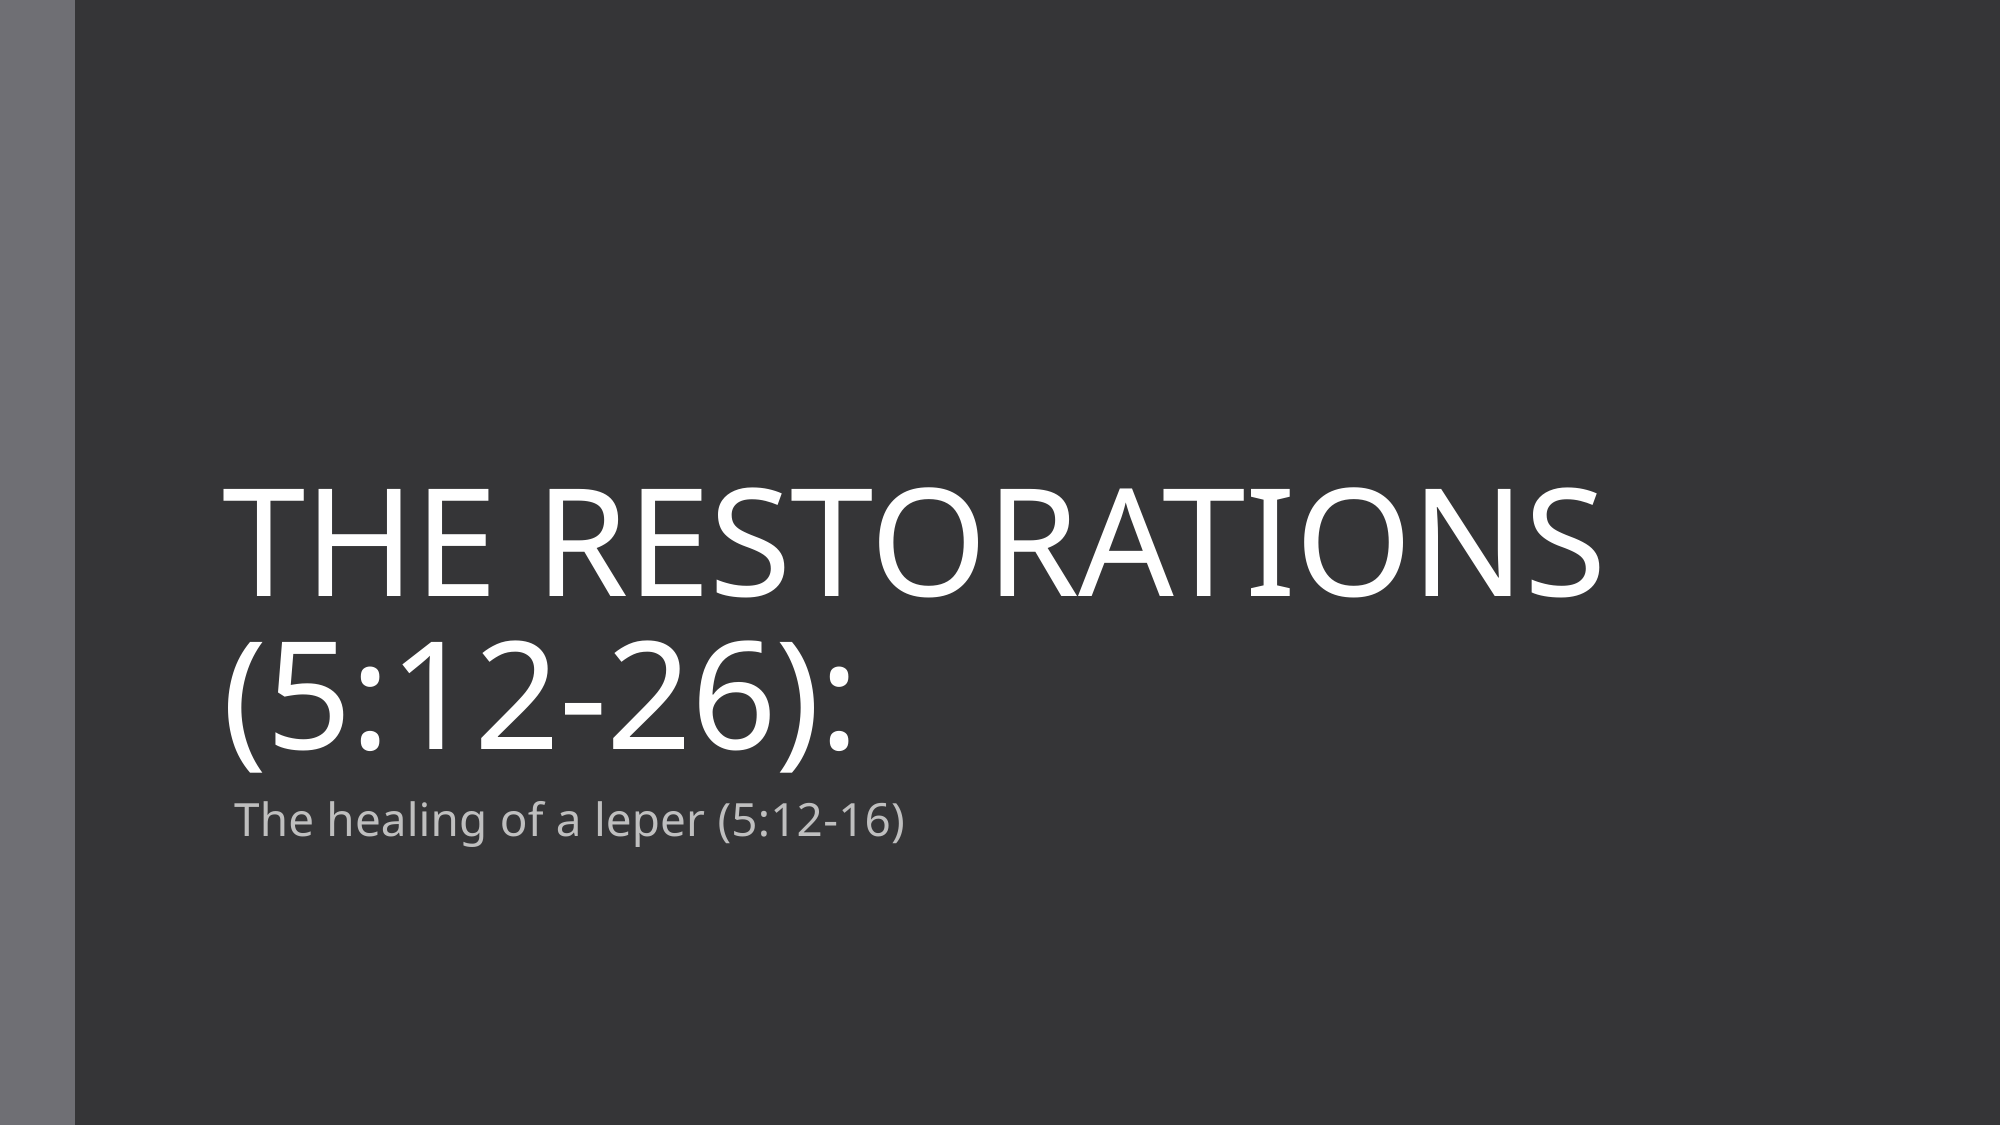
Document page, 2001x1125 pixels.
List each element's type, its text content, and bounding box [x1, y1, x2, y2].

title THE RESTORATIONS (5:12-26): [206, 124, 1752, 787]
subtitle The healing of a leper (5:12-16) [206, 787, 1752, 1066]
